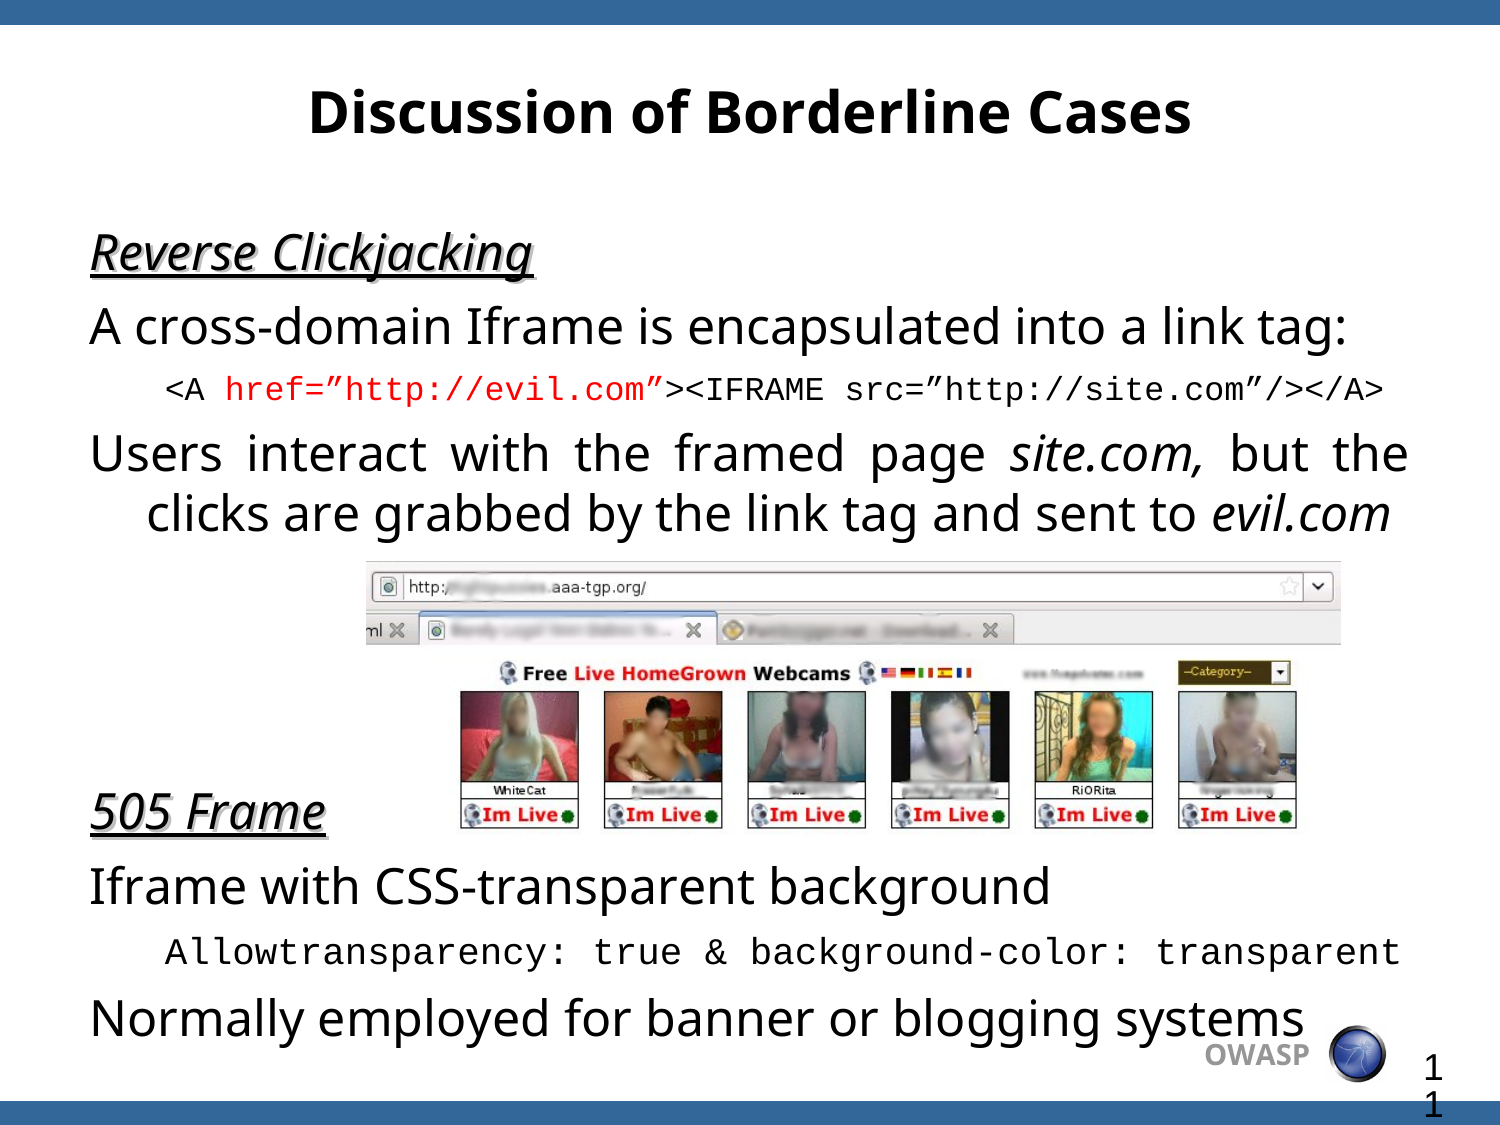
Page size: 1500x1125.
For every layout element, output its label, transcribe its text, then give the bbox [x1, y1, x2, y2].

picture [366, 561, 1341, 842]
picture [1325, 1054, 1388, 1083]
title Discussion of Borderline Cases [75, 24, 1425, 196]
list Reverse Clickjacking A cross-domain Iframe is encapsulated into a link tag: <A href=”http://evil.com”><IFRAME src=”http://site.com”/></A> Users interact with the framed page site.com, but the clicks are grabbed by the link tag and sent to evil.com 505 Frame Iframe with CSS-transparent background Allowtransparency: true & background-color: transparent Normally employed for banner or blogging systems [75, 212, 1425, 1054]
